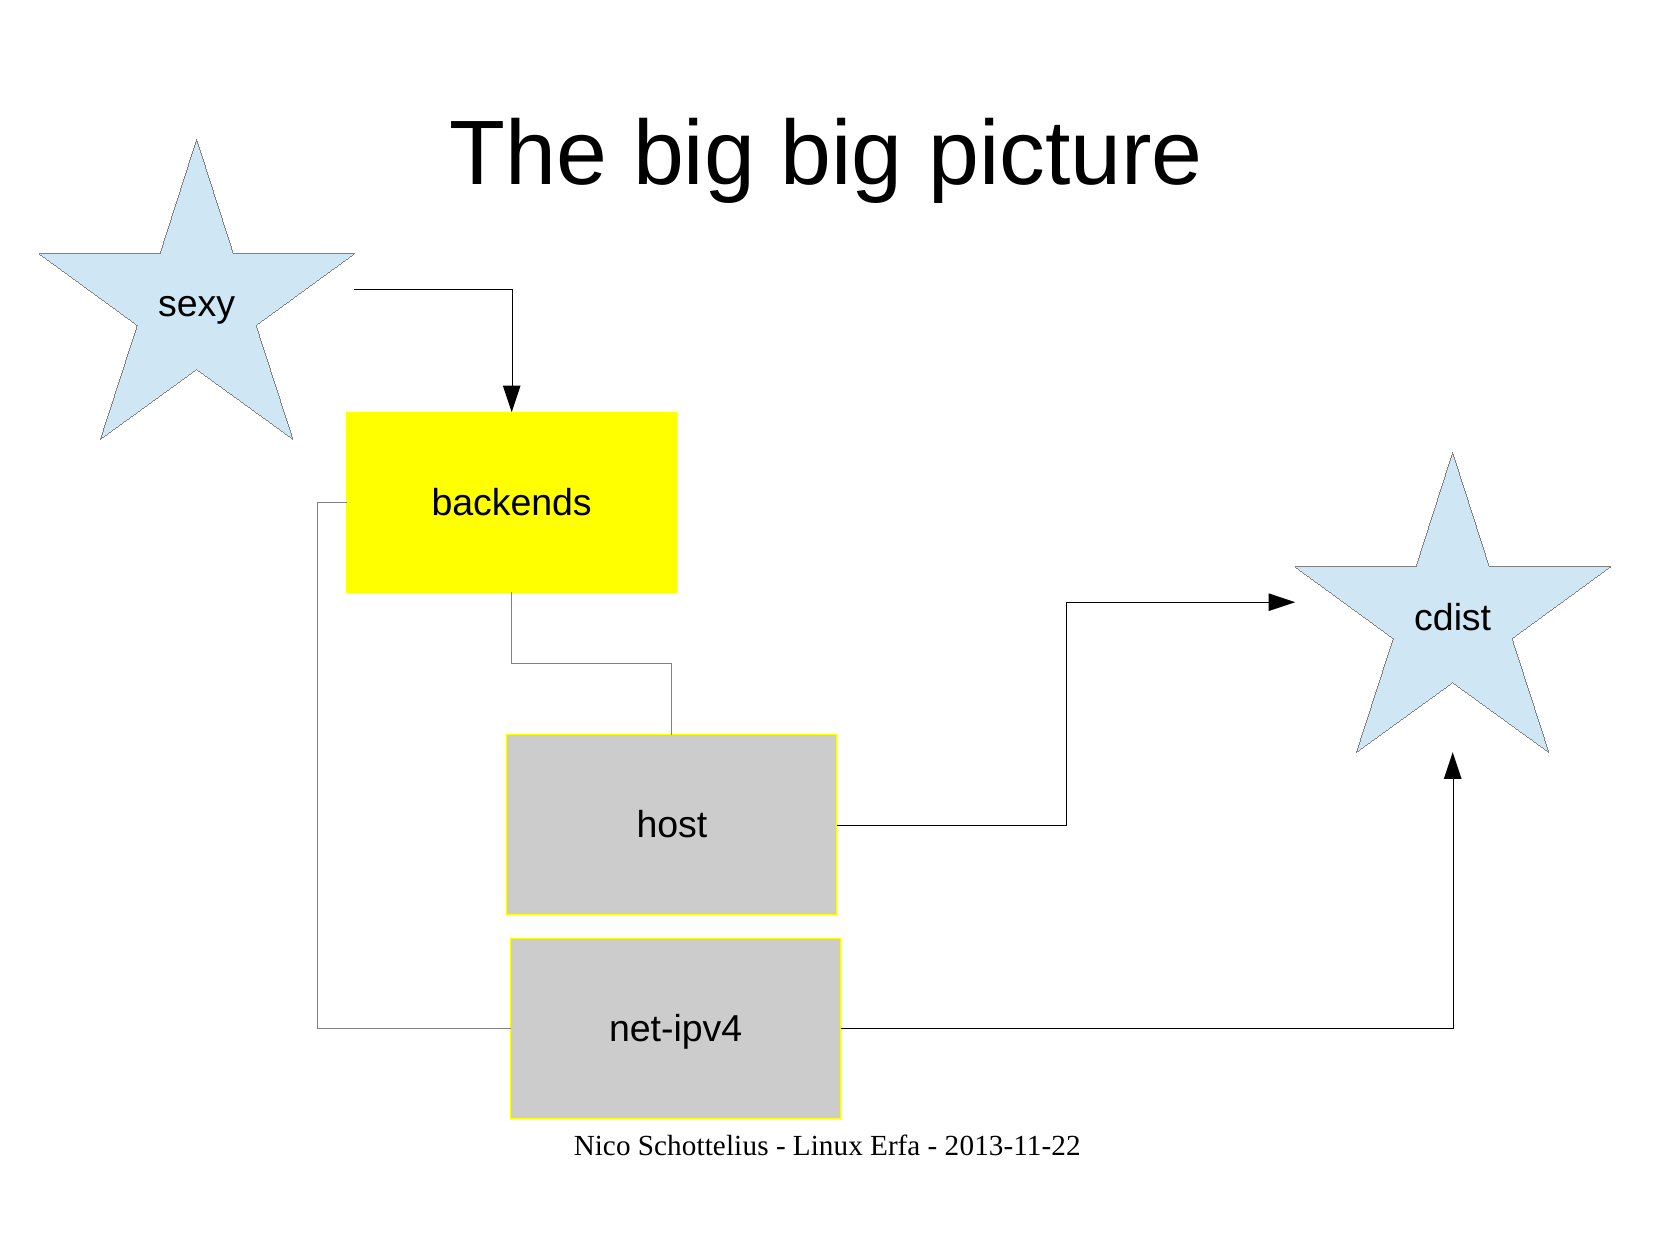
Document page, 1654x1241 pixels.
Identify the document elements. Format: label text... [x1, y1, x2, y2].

text_box backends [346, 412, 677, 593]
text_box sexy [39, 139, 355, 440]
text_box host [506, 734, 837, 915]
text_box net-ipv4 [510, 938, 841, 1119]
text_box cdist [1295, 452, 1611, 753]
title The big big picture [82, 49, 1571, 257]
